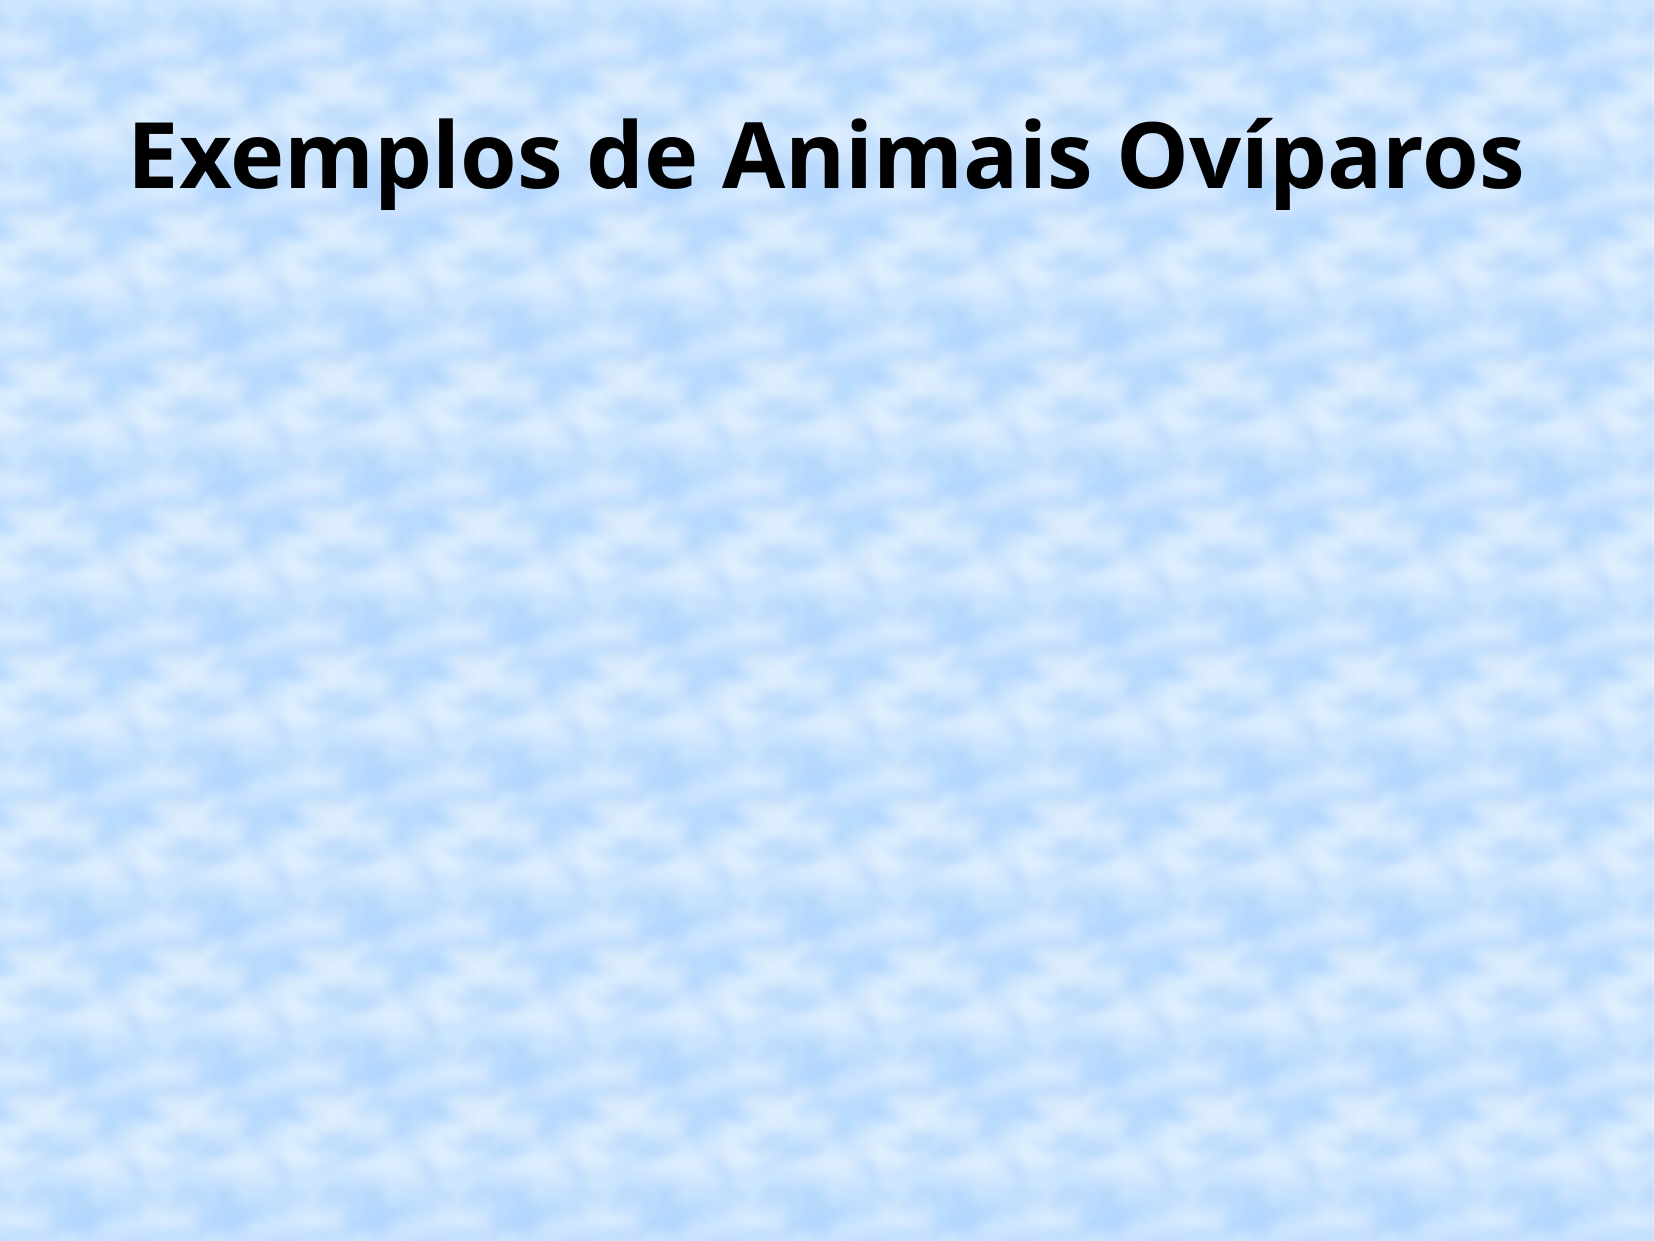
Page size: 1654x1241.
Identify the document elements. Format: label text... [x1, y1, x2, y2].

picture [0, 0, 1654, 1241]
title Exemplos de Animais Ovíparos [82, 49, 1571, 257]
